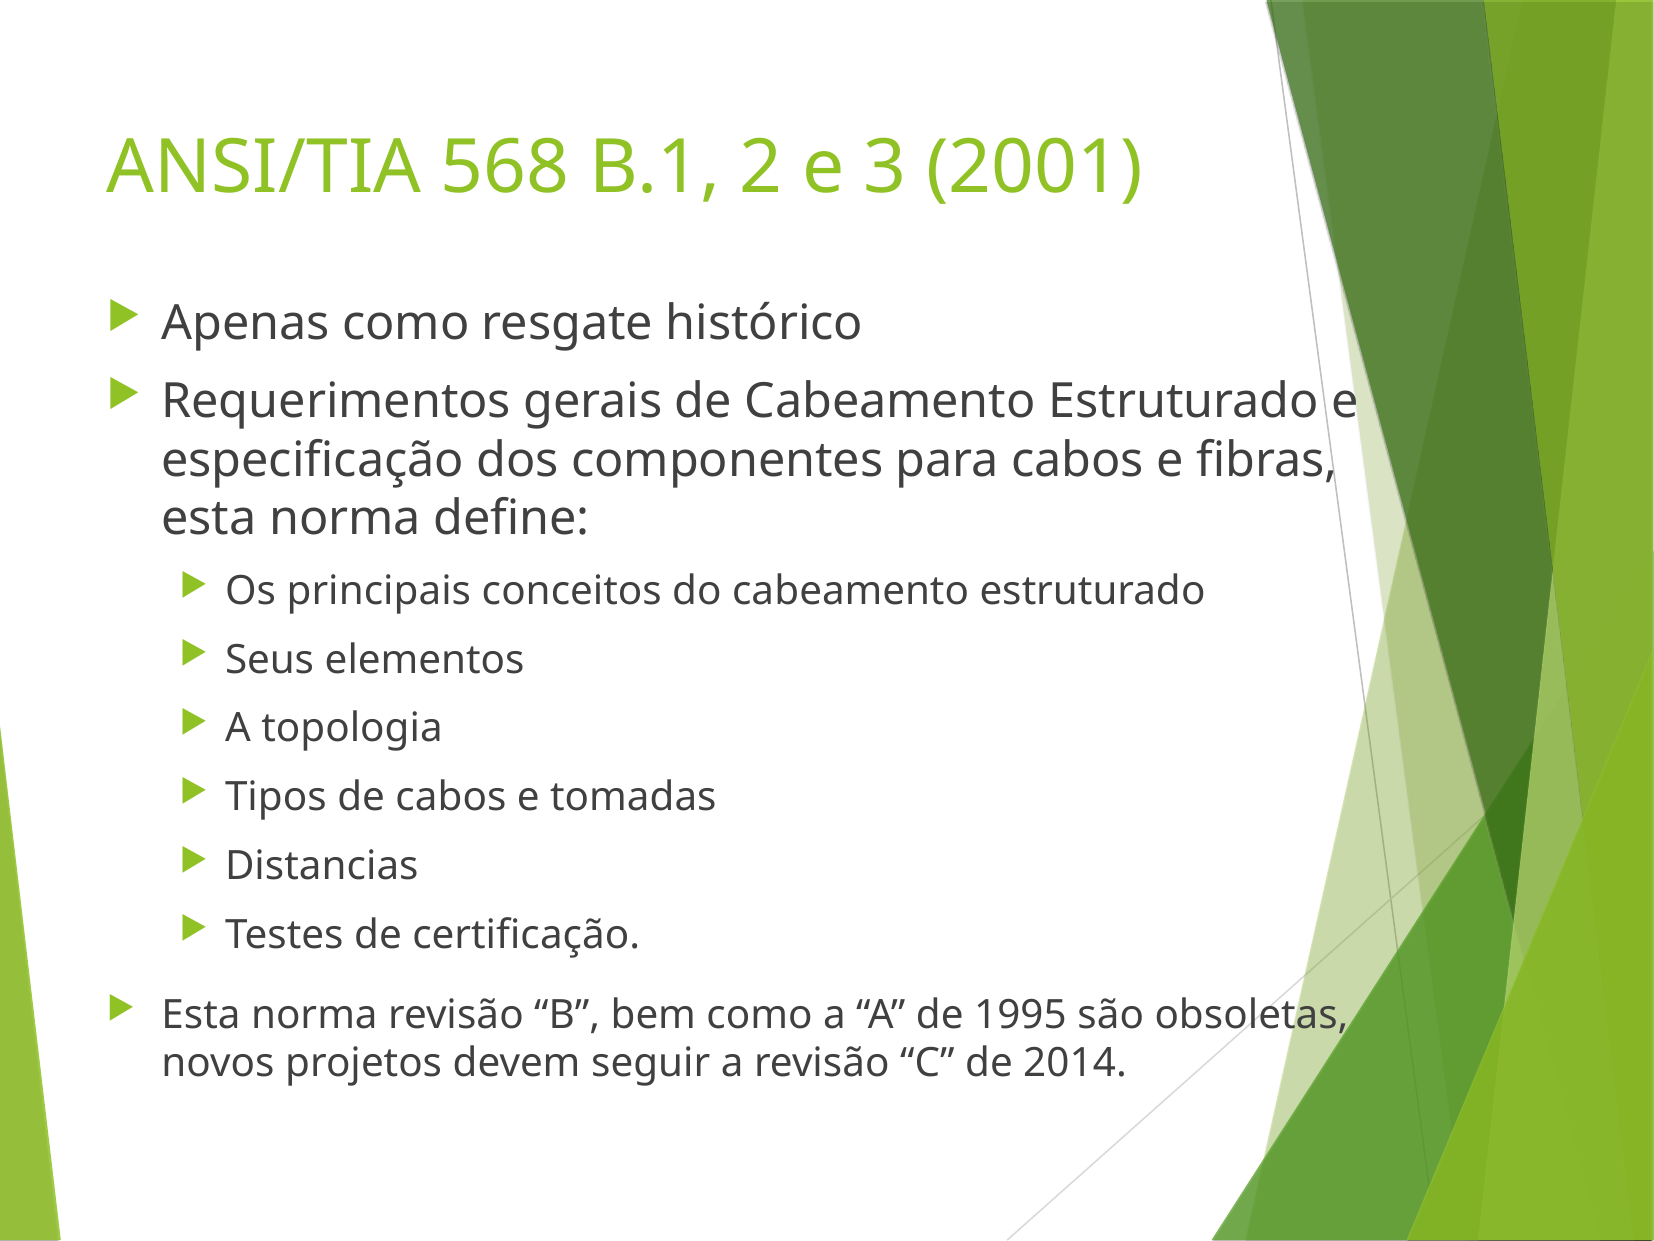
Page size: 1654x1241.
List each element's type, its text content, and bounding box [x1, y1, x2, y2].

list Apenas como resgate histórico Requerimentos gerais de Cabeamento Estruturado e especificação dos componentes para cabos e fibras, esta norma define: Os principais conceitos do cabeamento estruturado Seus elementos A topologia Tipos de cabos e tomadas Distancias Testes de certificação. Esta norma revisão “B”, bem como a “A” de 1995 são obsoletas, novos projetos devem seguir a revisão “C” de 2014. [91, 283, 1406, 1093]
title ANSI/TIA 568 B.1, 2 e 3 (2001) [91, 110, 1258, 283]
